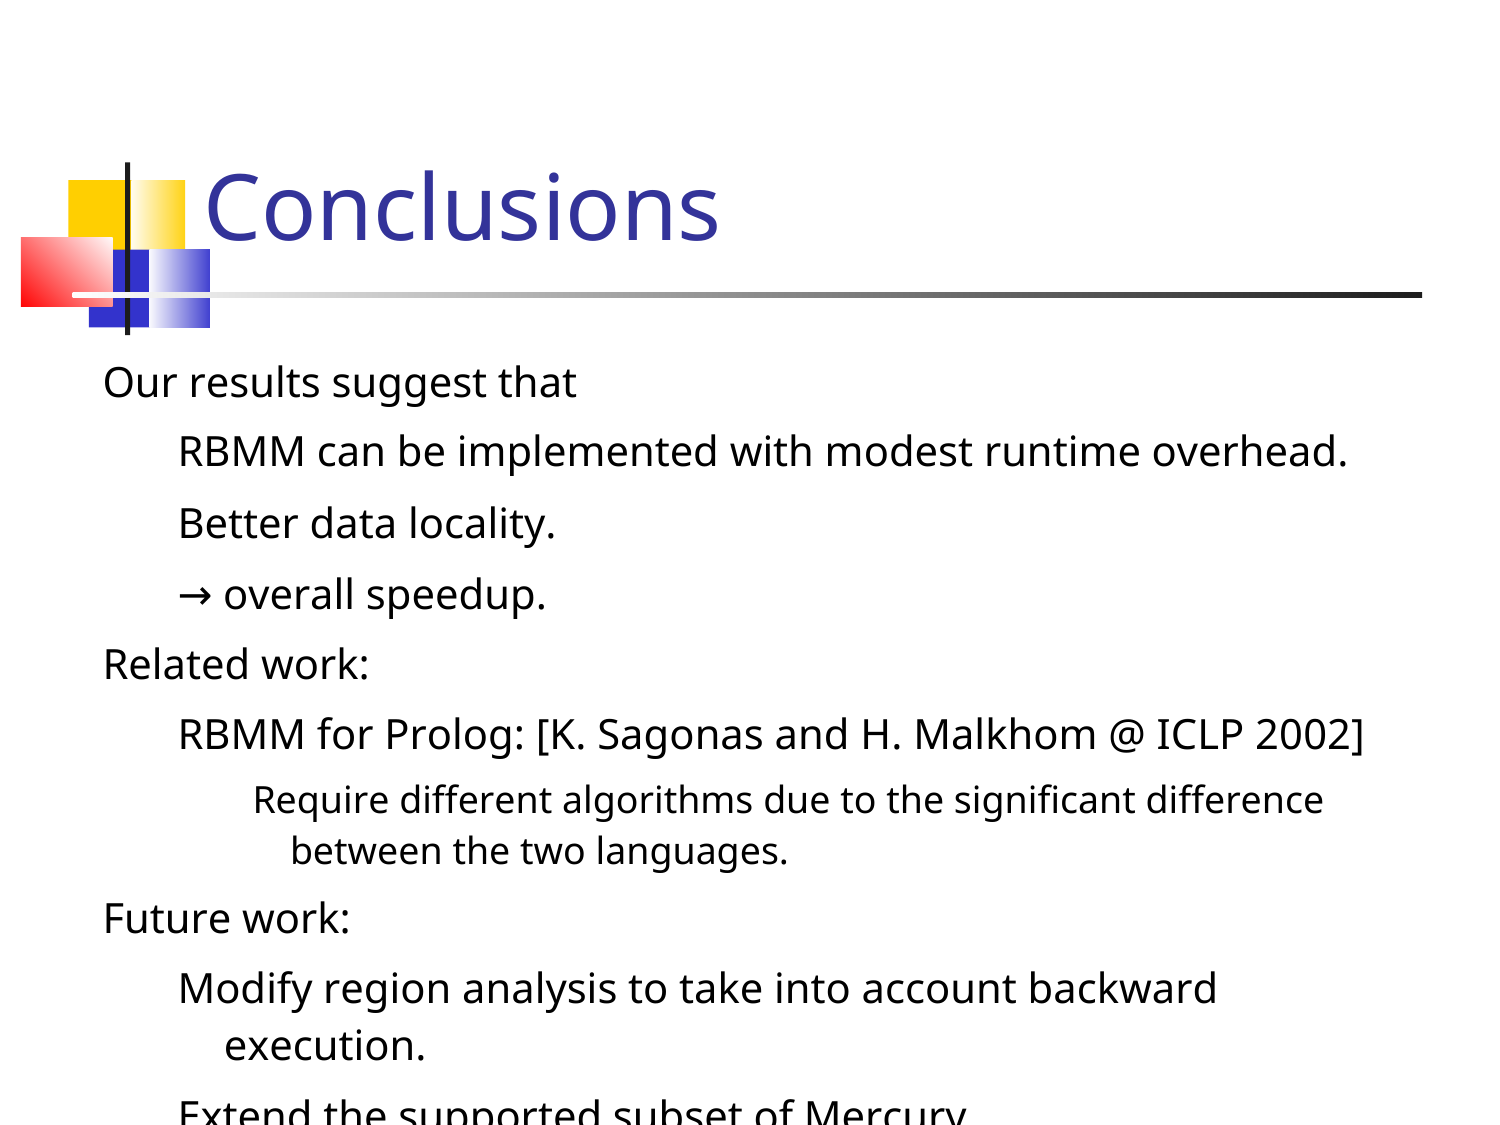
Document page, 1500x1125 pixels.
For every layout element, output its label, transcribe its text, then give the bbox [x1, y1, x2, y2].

title Conclusions [188, 35, 1468, 276]
list Our results suggest that RBMM can be implemented with modest runtime overhead. Better data locality. → overall speedup. Related work: RBMM for Prolog: [K. Sagonas and H. Malkhom @ ICLP 2002] Require different algorithms due to the significant difference between the two languages. Future work: Modify region analysis to take into account backward execution. Extend the supported subset of Mercury. [87, 348, 1447, 1063]
